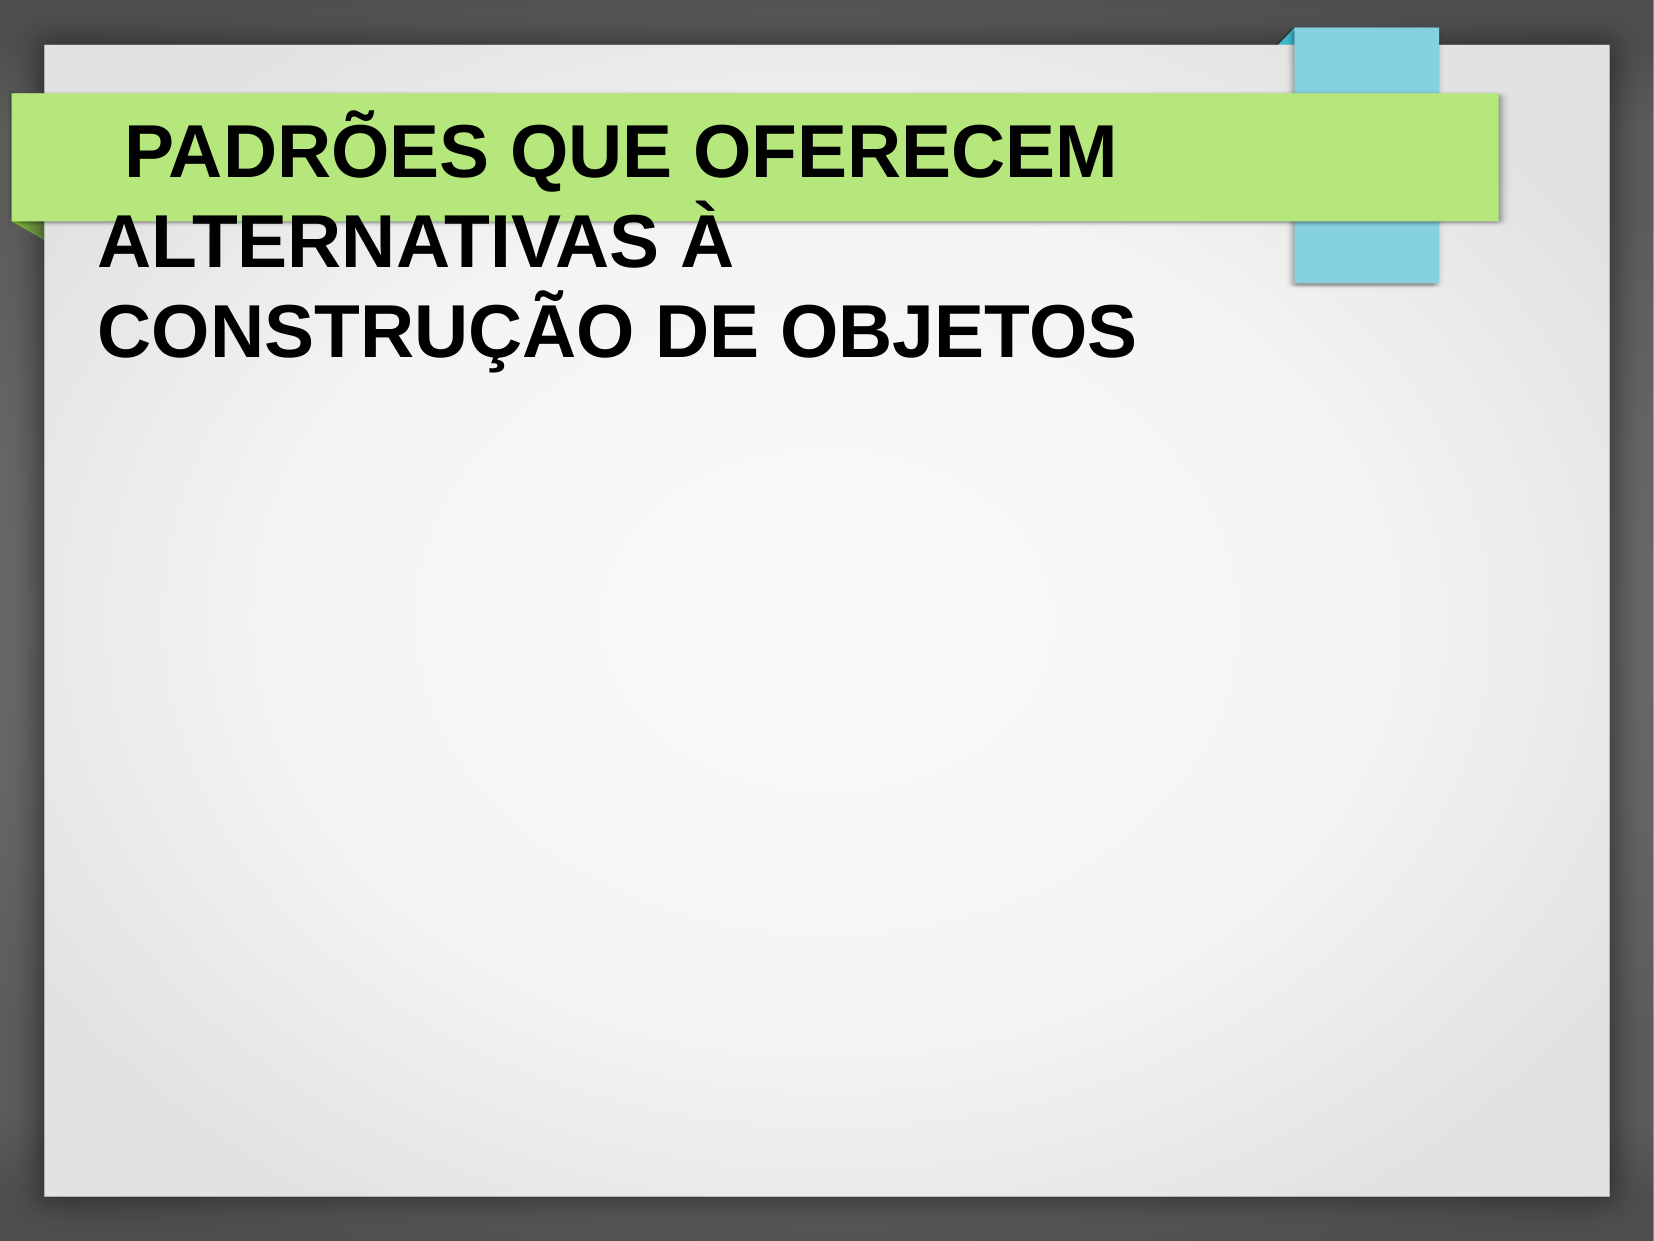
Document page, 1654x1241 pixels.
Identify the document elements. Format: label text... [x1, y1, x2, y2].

picture [0, 0, 1654, 1241]
title PADRÕES QUE OFERECEM ALTERNATIVAS À CONSTRUÇÃO DE OBJETOS [82, 94, 1264, 213]
